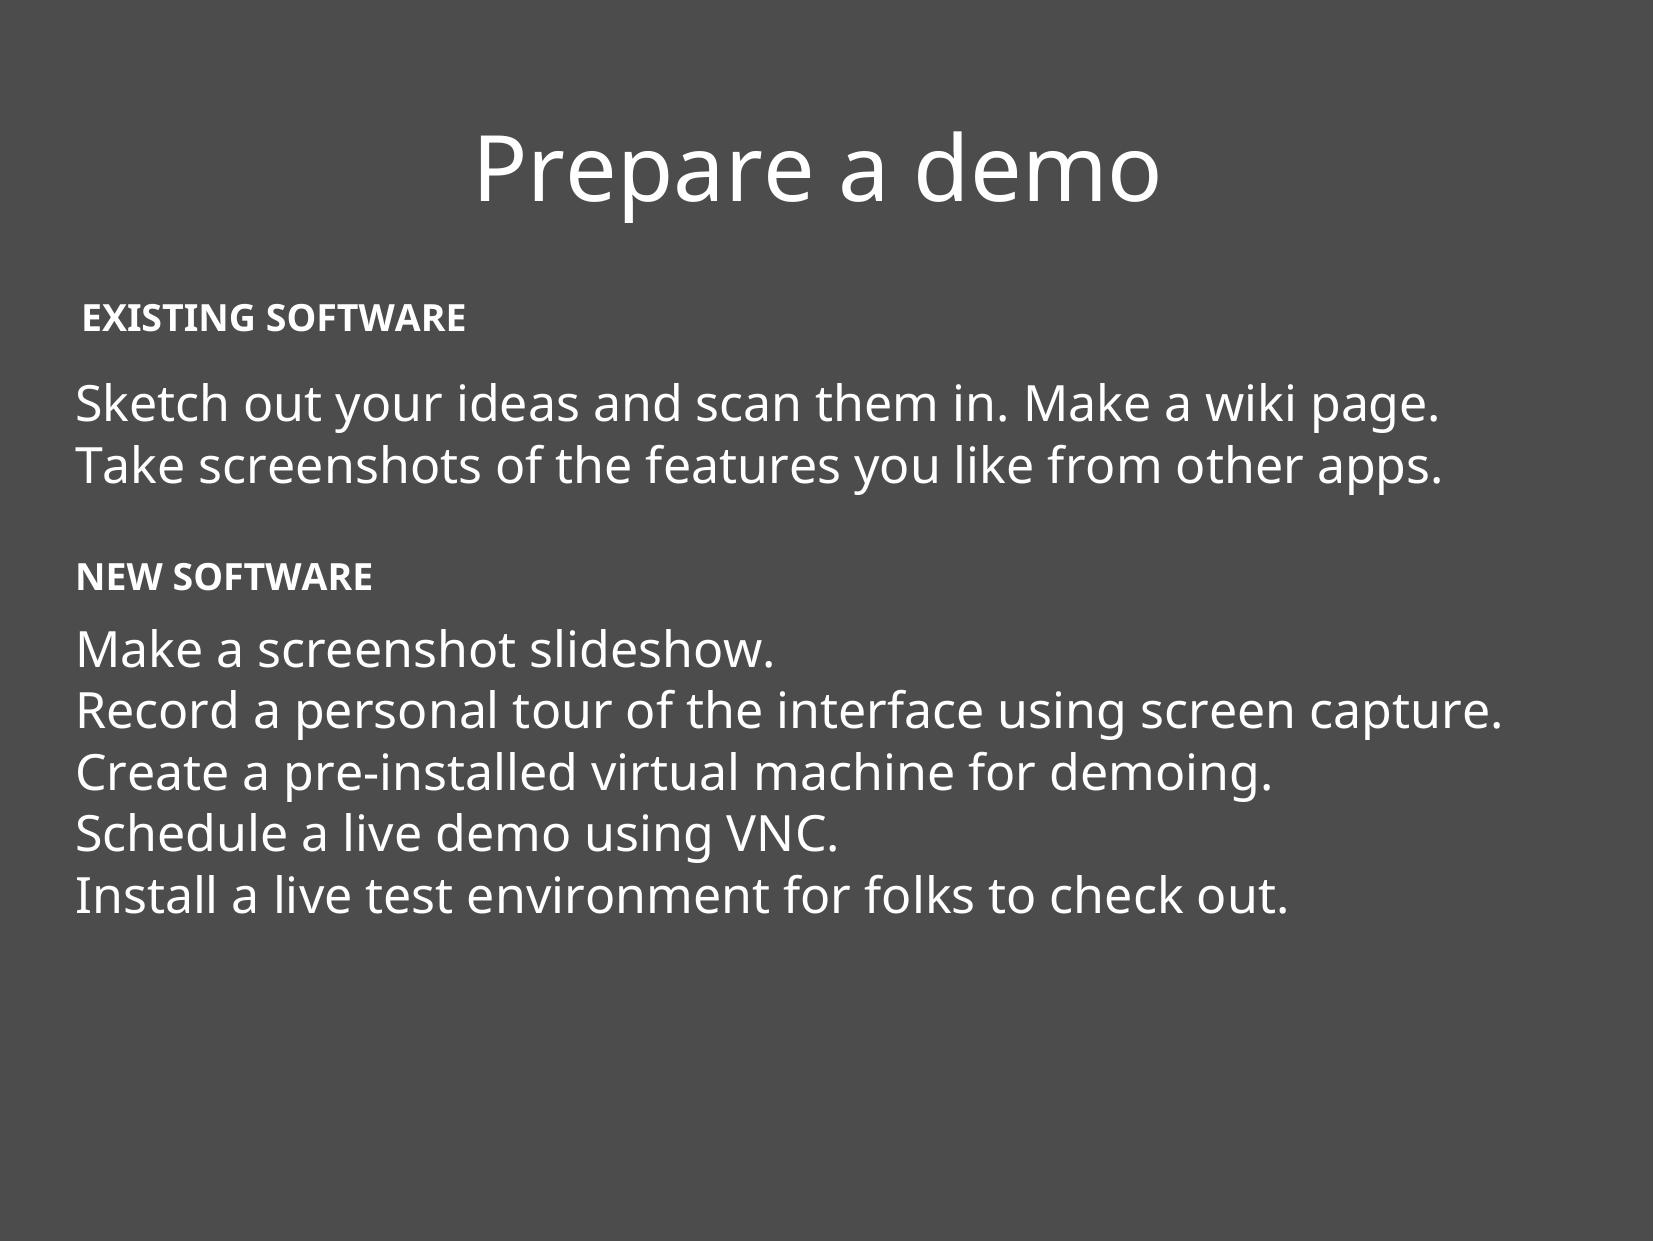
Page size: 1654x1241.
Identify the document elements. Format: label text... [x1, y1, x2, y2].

title NEW SOFTWARE [75, 549, 534, 611]
title Sketch out your ideas and scan them in. Make a wiki page. Take screenshots of the features you like from other apps. Make a screenshot slideshow. Record a personal tour of the interface using screen capture. Create a pre-installed virtual machine for demoing. Schedule a live demo using VNC. Install a live test environment for folks to check out. [75, 270, 1562, 1096]
title Prepare a demo [75, 71, 1562, 270]
title EXISTING SOFTWARE [80, 289, 540, 351]
